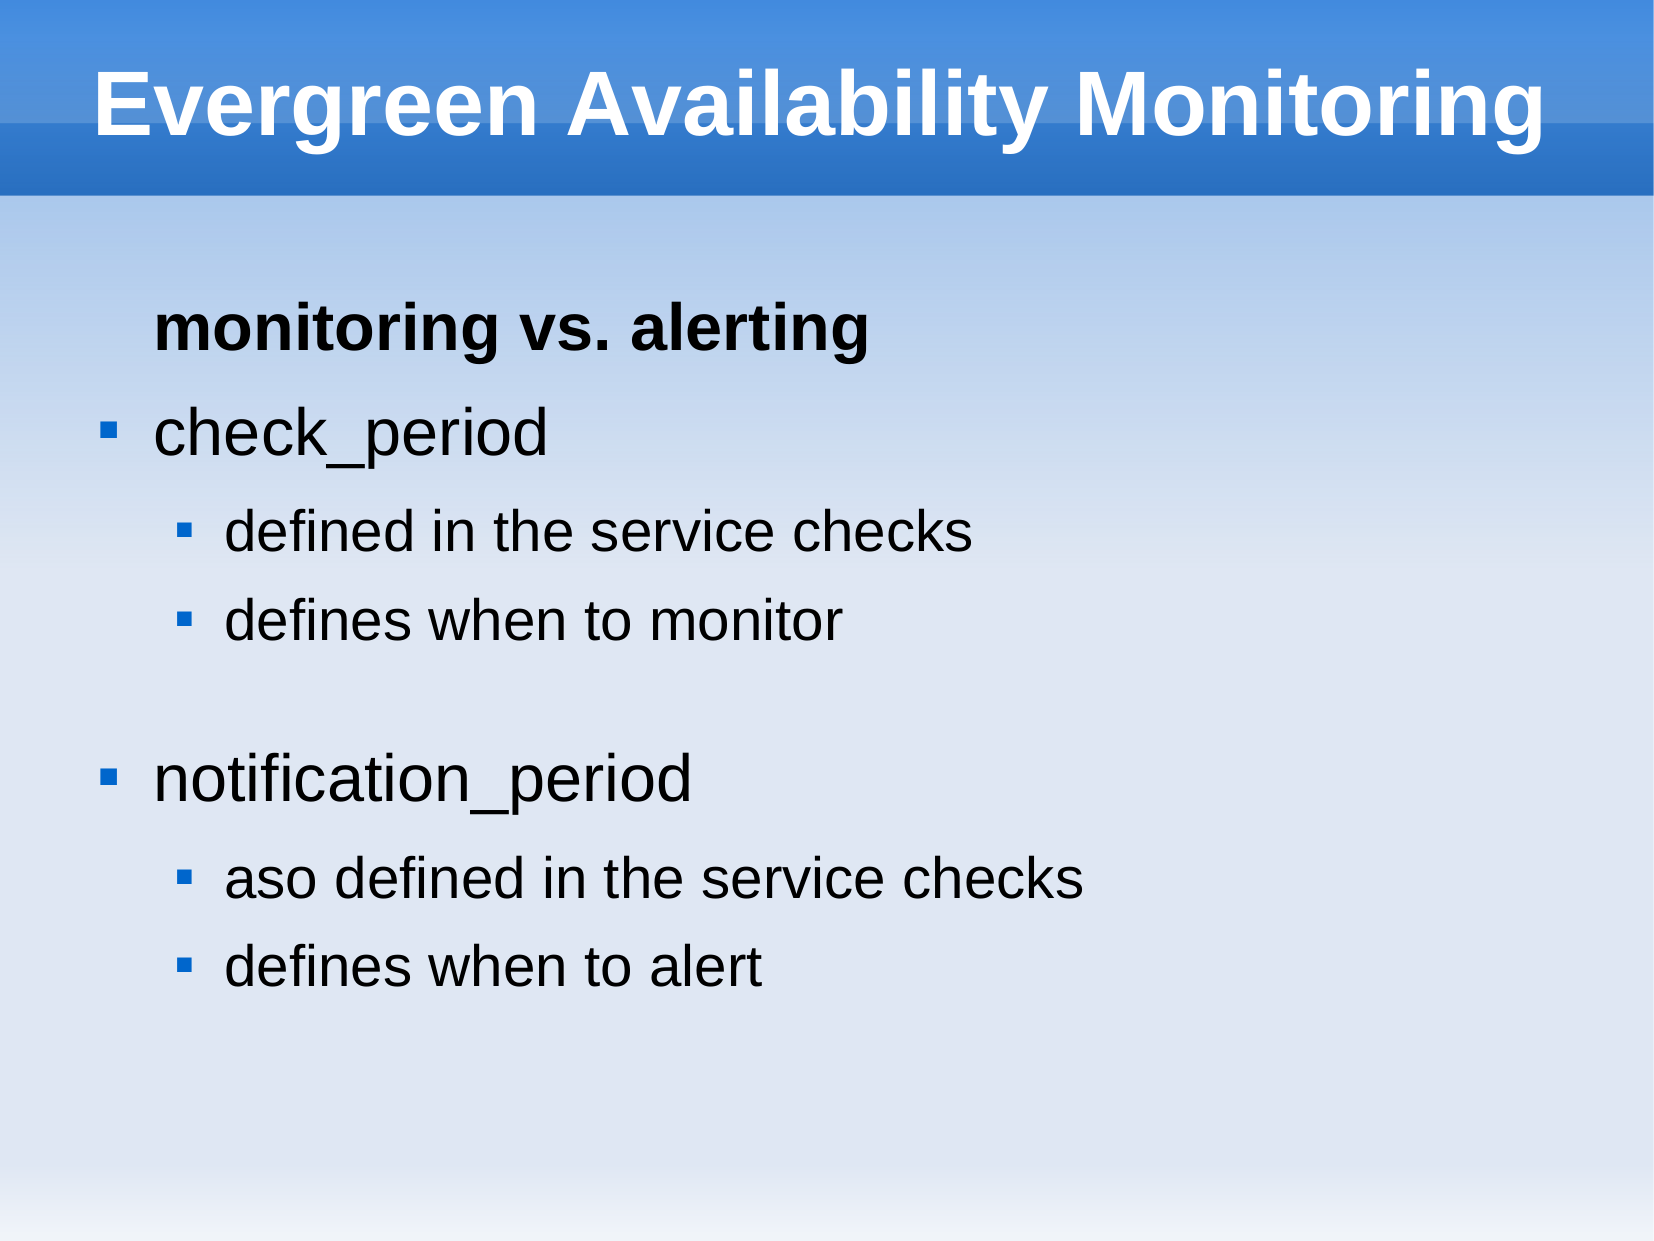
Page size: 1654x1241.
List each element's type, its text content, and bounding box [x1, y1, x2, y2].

title Evergreen Availability Monitoring [76, 0, 1565, 208]
picture [0, 0, 1654, 1241]
list monitoring vs. alerting check_period defined in the service checks defines when to monitor notification_period aso defined in the service checks defines when to alert [82, 290, 1571, 1109]
